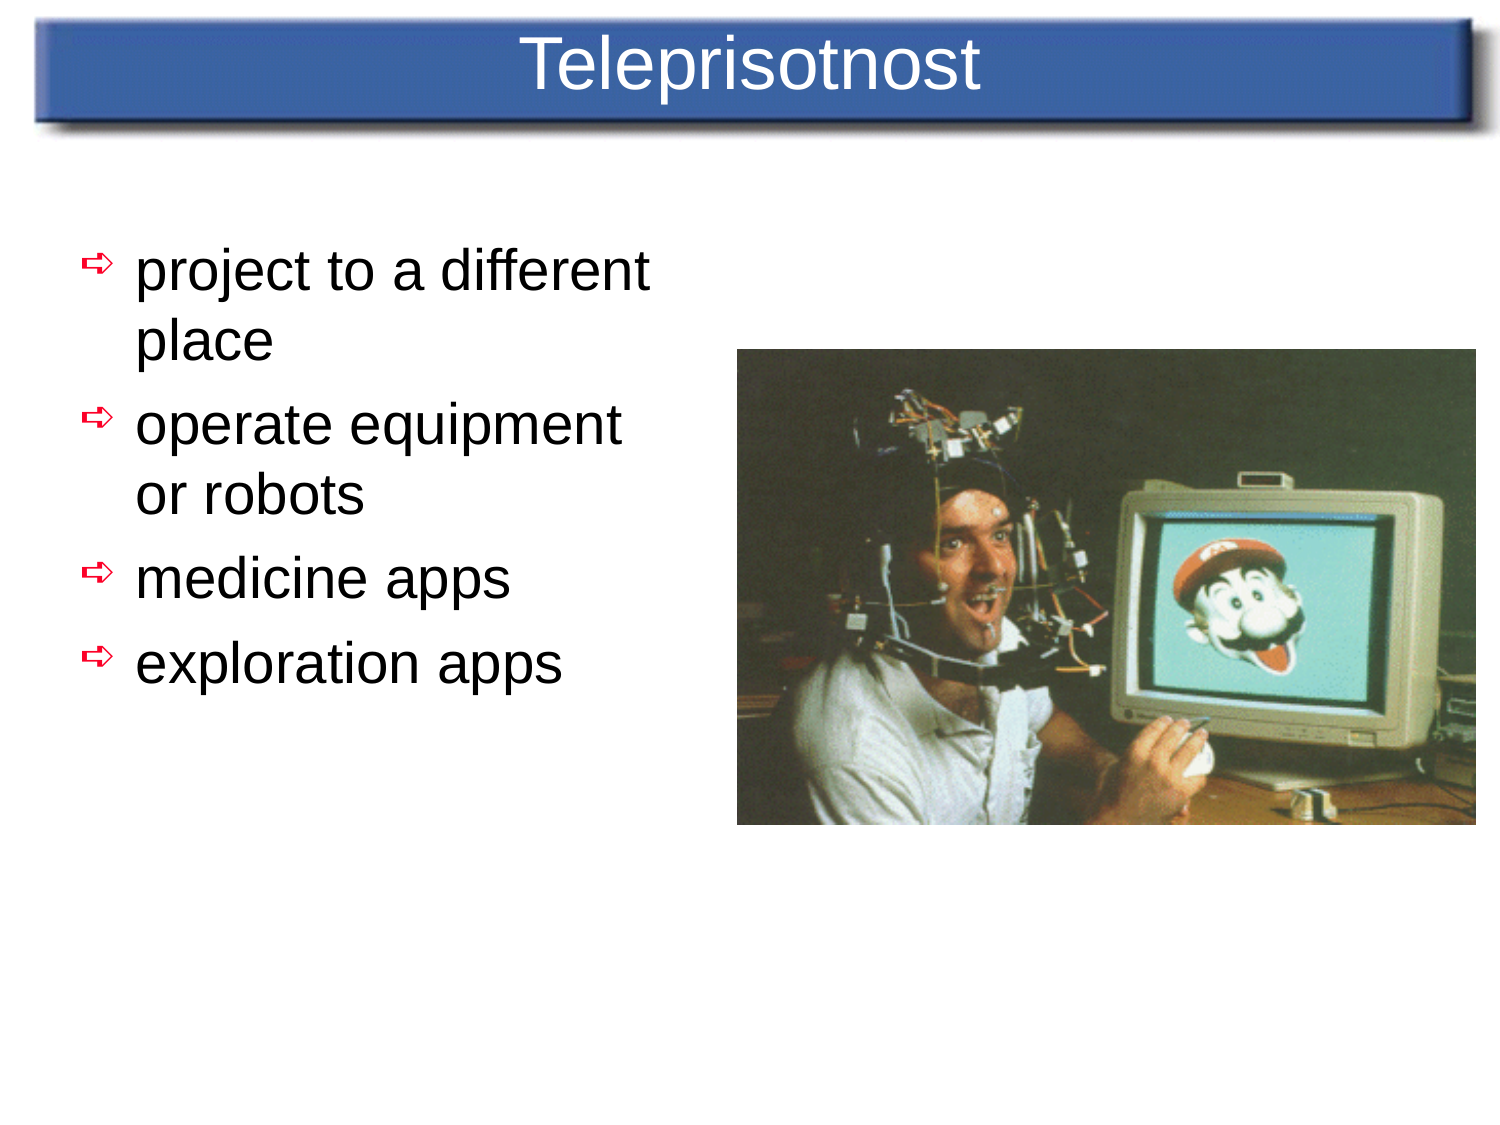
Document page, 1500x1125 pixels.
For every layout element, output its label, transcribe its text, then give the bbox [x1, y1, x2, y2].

picture [737, 349, 1476, 826]
list project to a different place operate equipment or robots medicine apps exploration apps [64, 224, 690, 901]
title Teleprisotnost [112, 0, 1388, 119]
picture [33, 15, 1500, 142]
